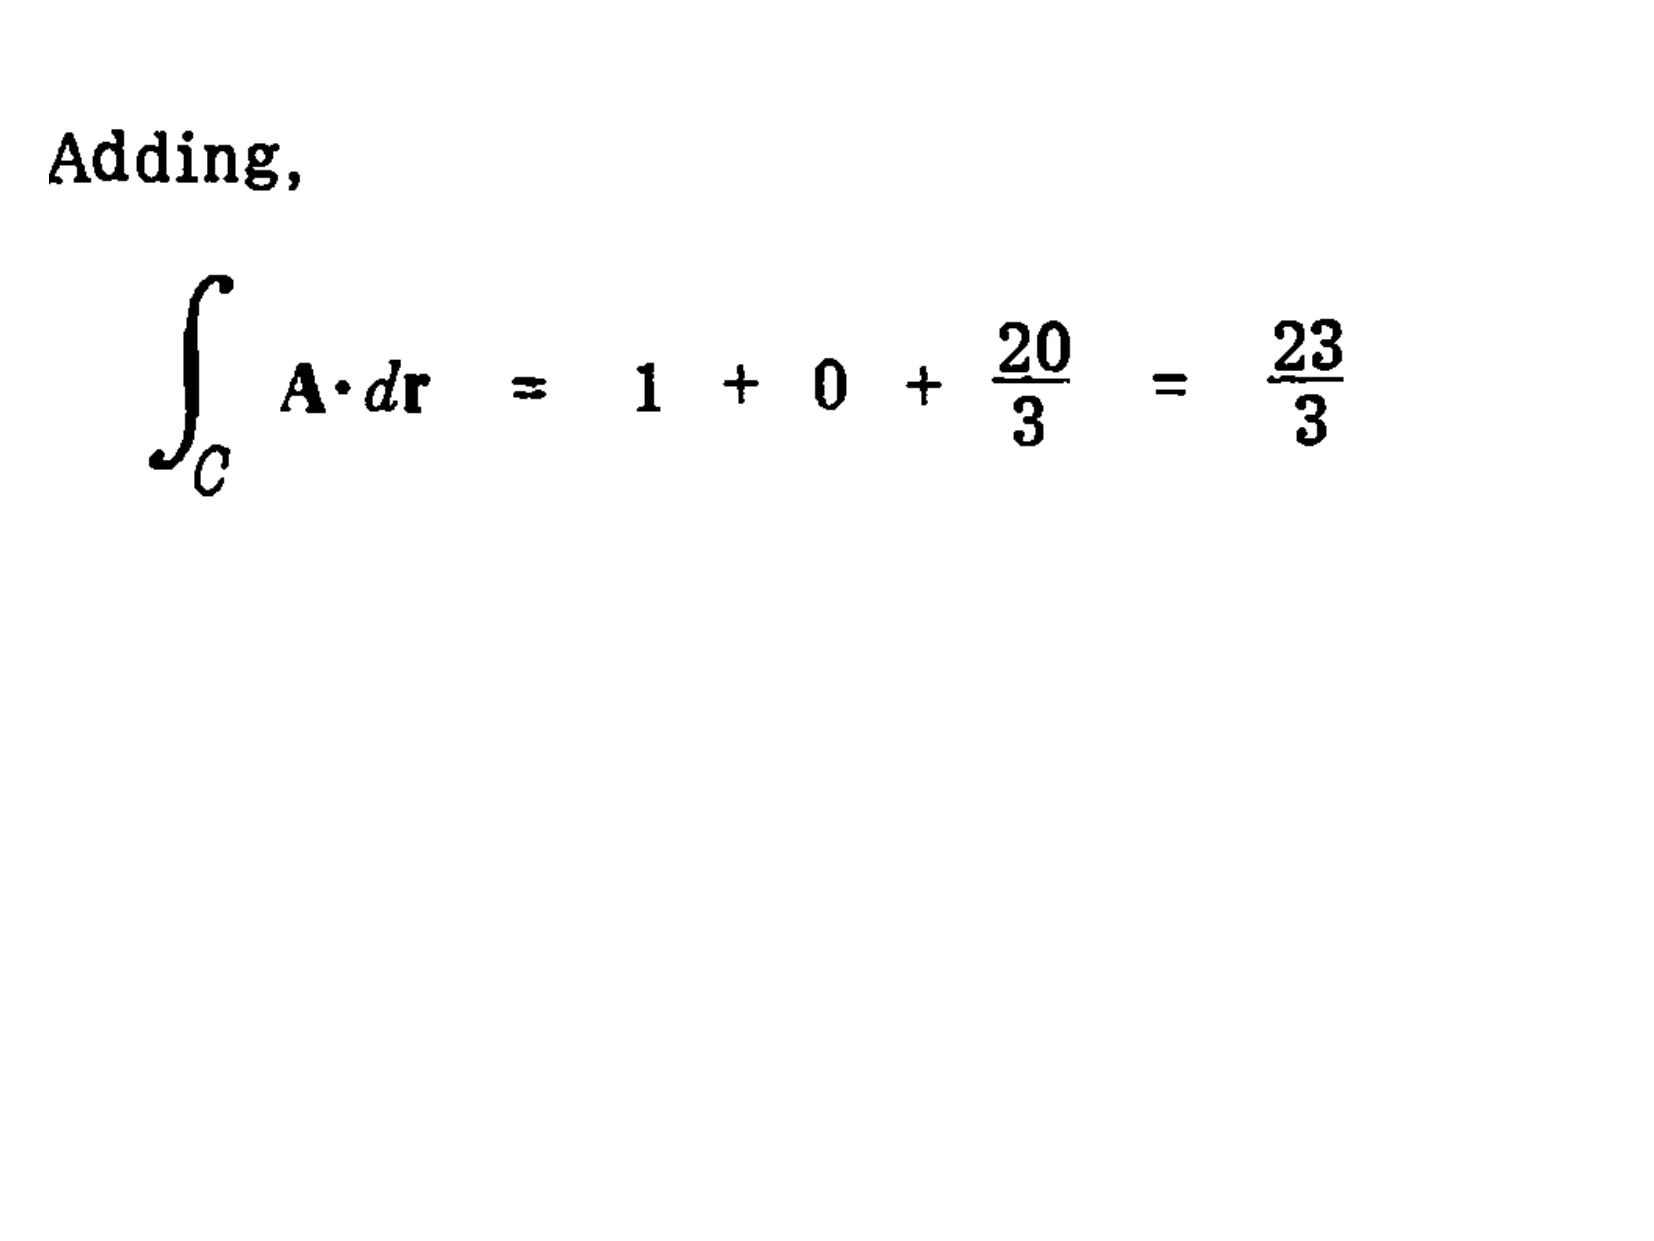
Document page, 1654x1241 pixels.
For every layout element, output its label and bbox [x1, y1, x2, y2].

picture [129, 247, 1397, 506]
picture [49, 106, 308, 219]
